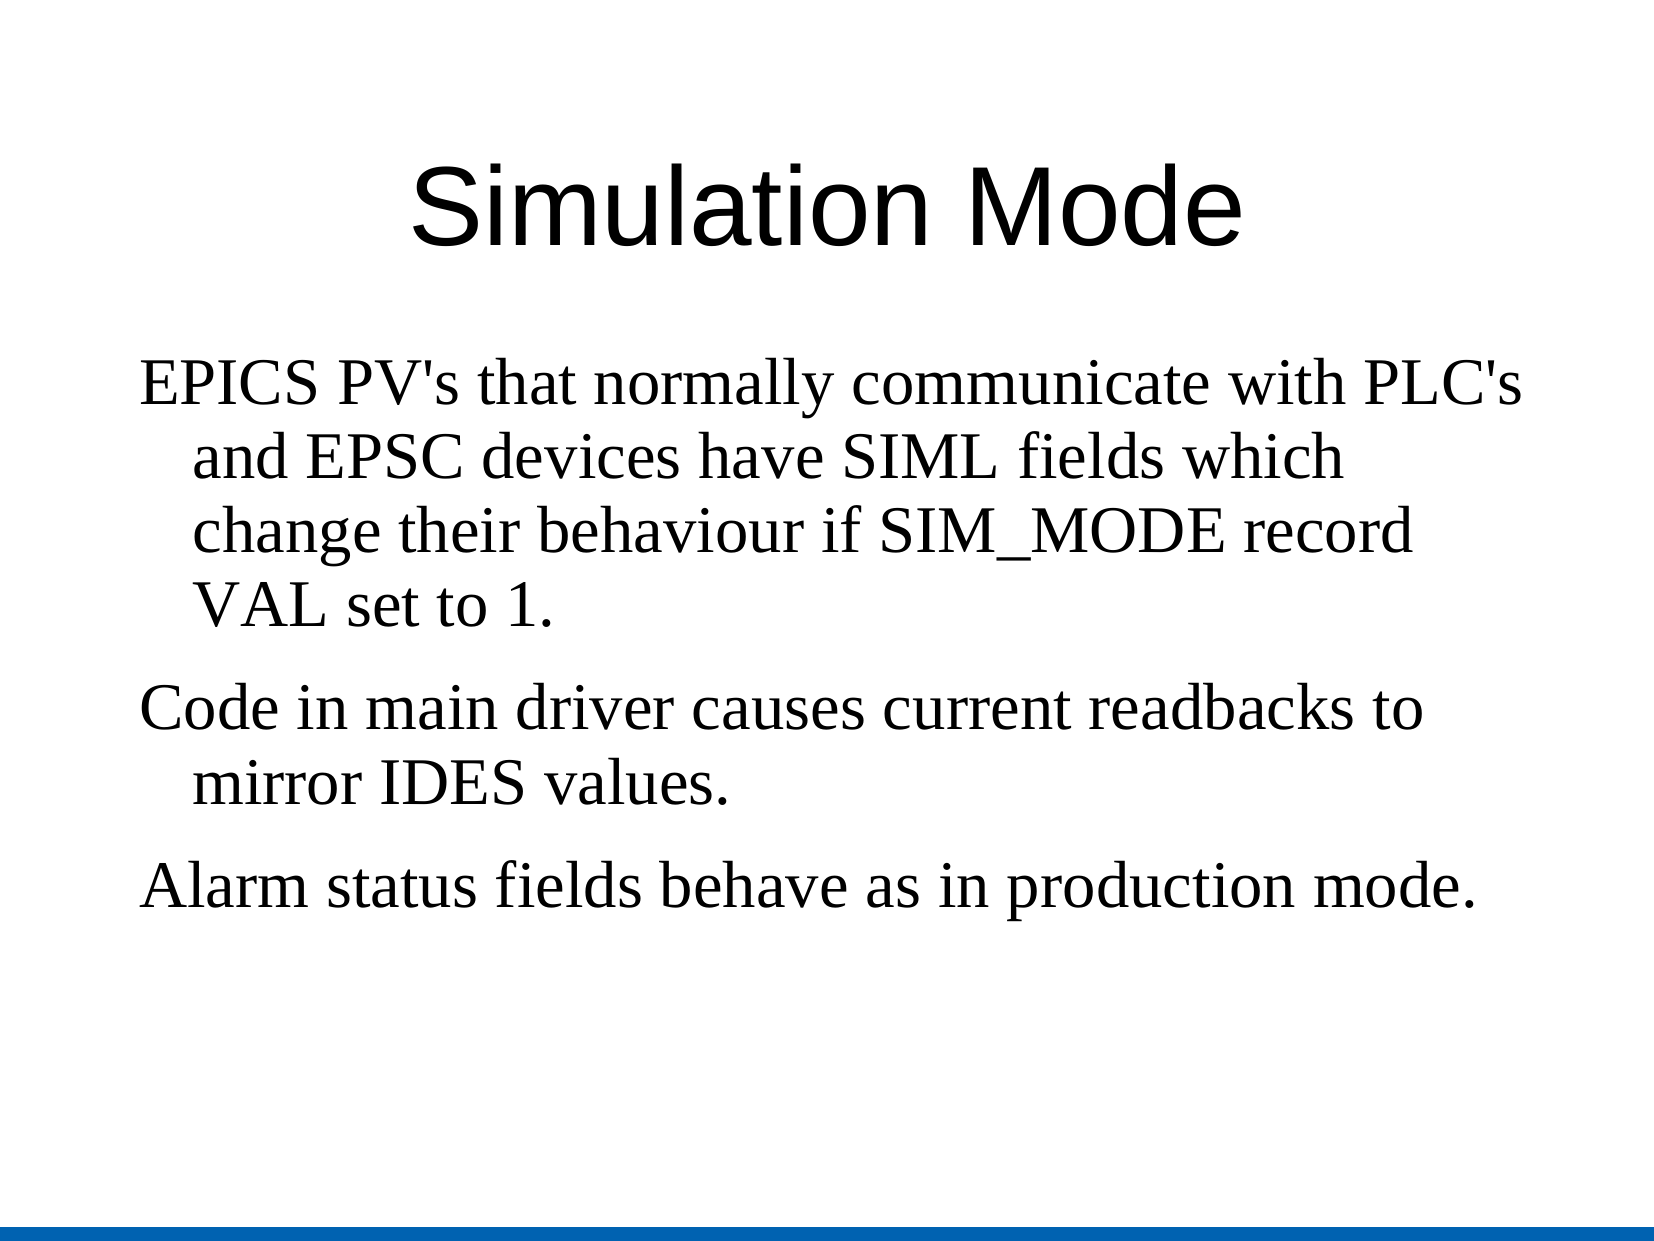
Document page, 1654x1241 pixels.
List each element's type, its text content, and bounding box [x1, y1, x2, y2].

title Simulation Mode [121, 102, 1533, 311]
list EPICS PV's that normally communicate with PLC's and EPSC devices have SIML fields which change their behaviour if SIM_MODE record VAL set to 1. Code in main driver causes current readbacks to mirror IDES values. Alarm status fields behave as in production mode. [121, 344, 1533, 1127]
